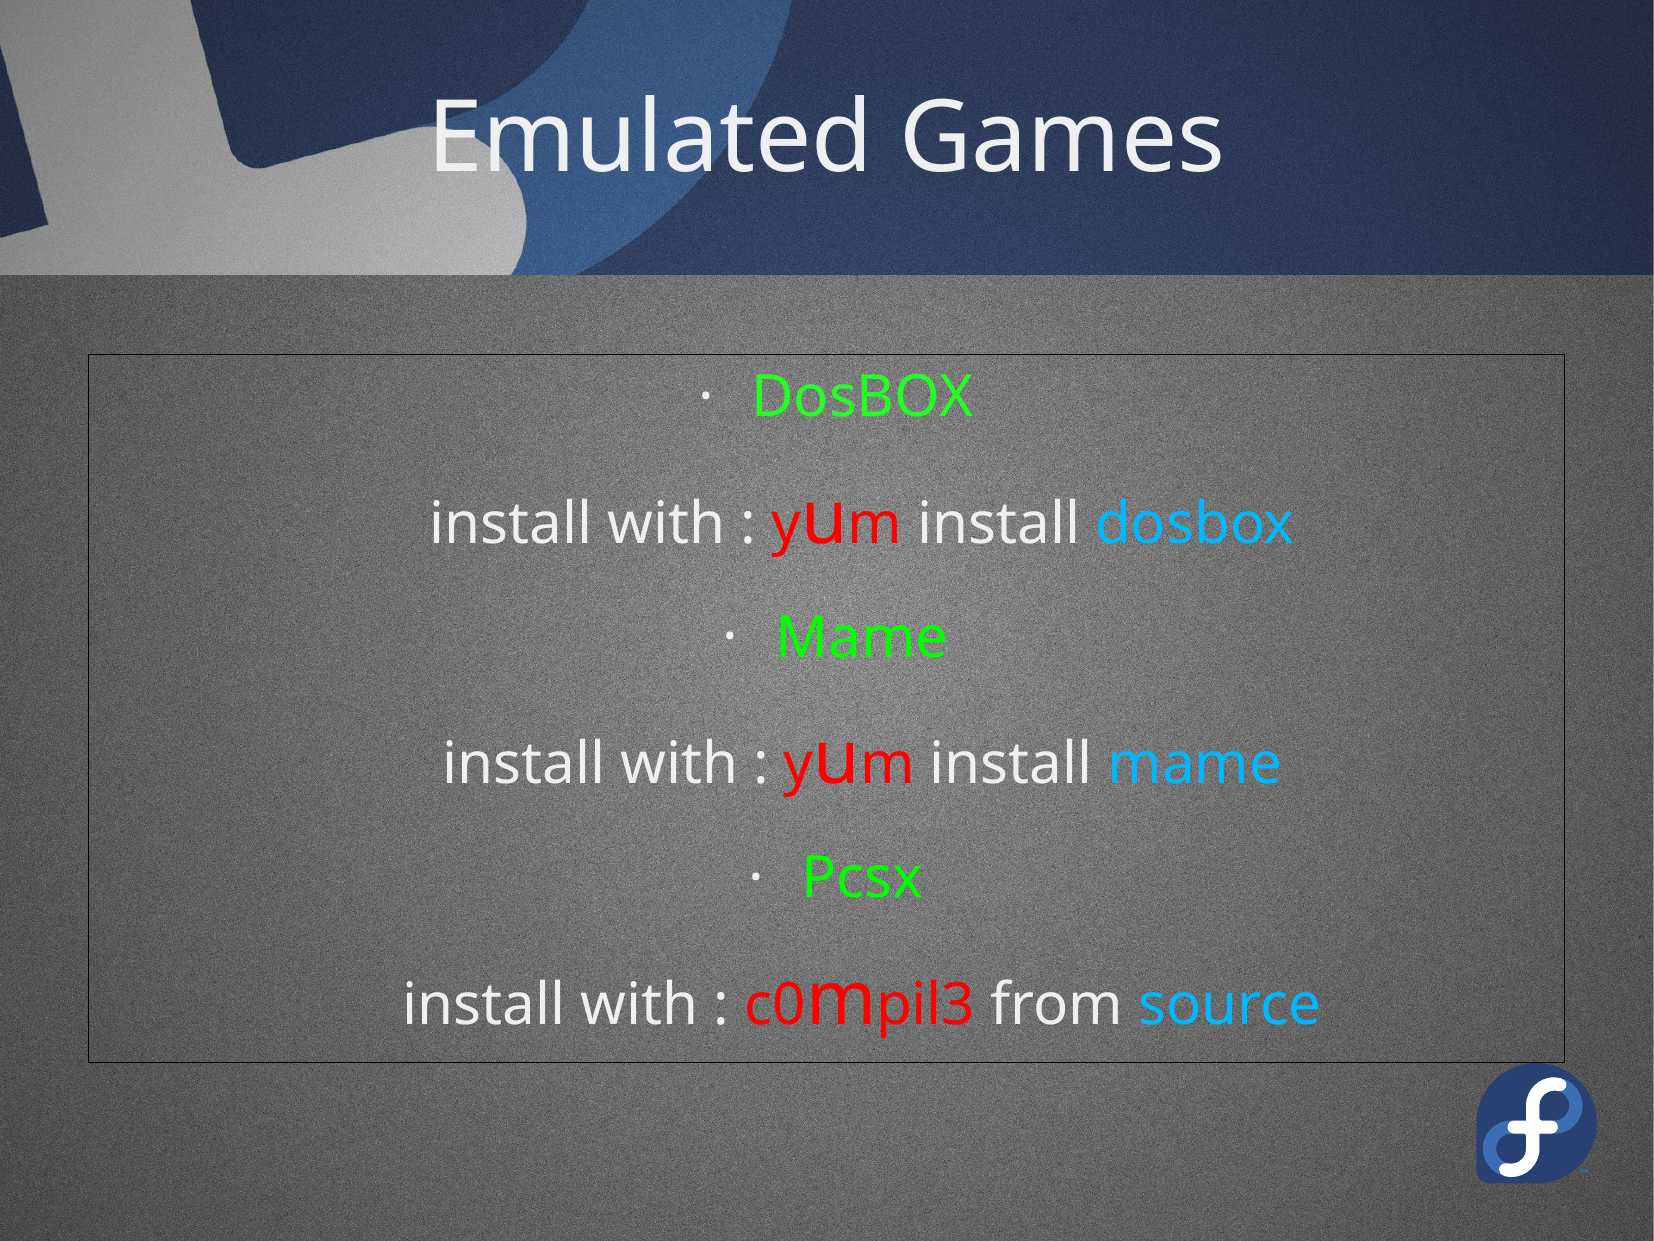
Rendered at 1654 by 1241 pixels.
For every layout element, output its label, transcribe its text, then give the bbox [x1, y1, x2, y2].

picture [0, 0, 1654, 1241]
list DosBOX install with : yum install dosbox Mame install with : yum install mame Pcsx install with : c0mpil3 from source [88, 354, 1565, 1063]
title Emulated Games [88, 29, 1565, 237]
